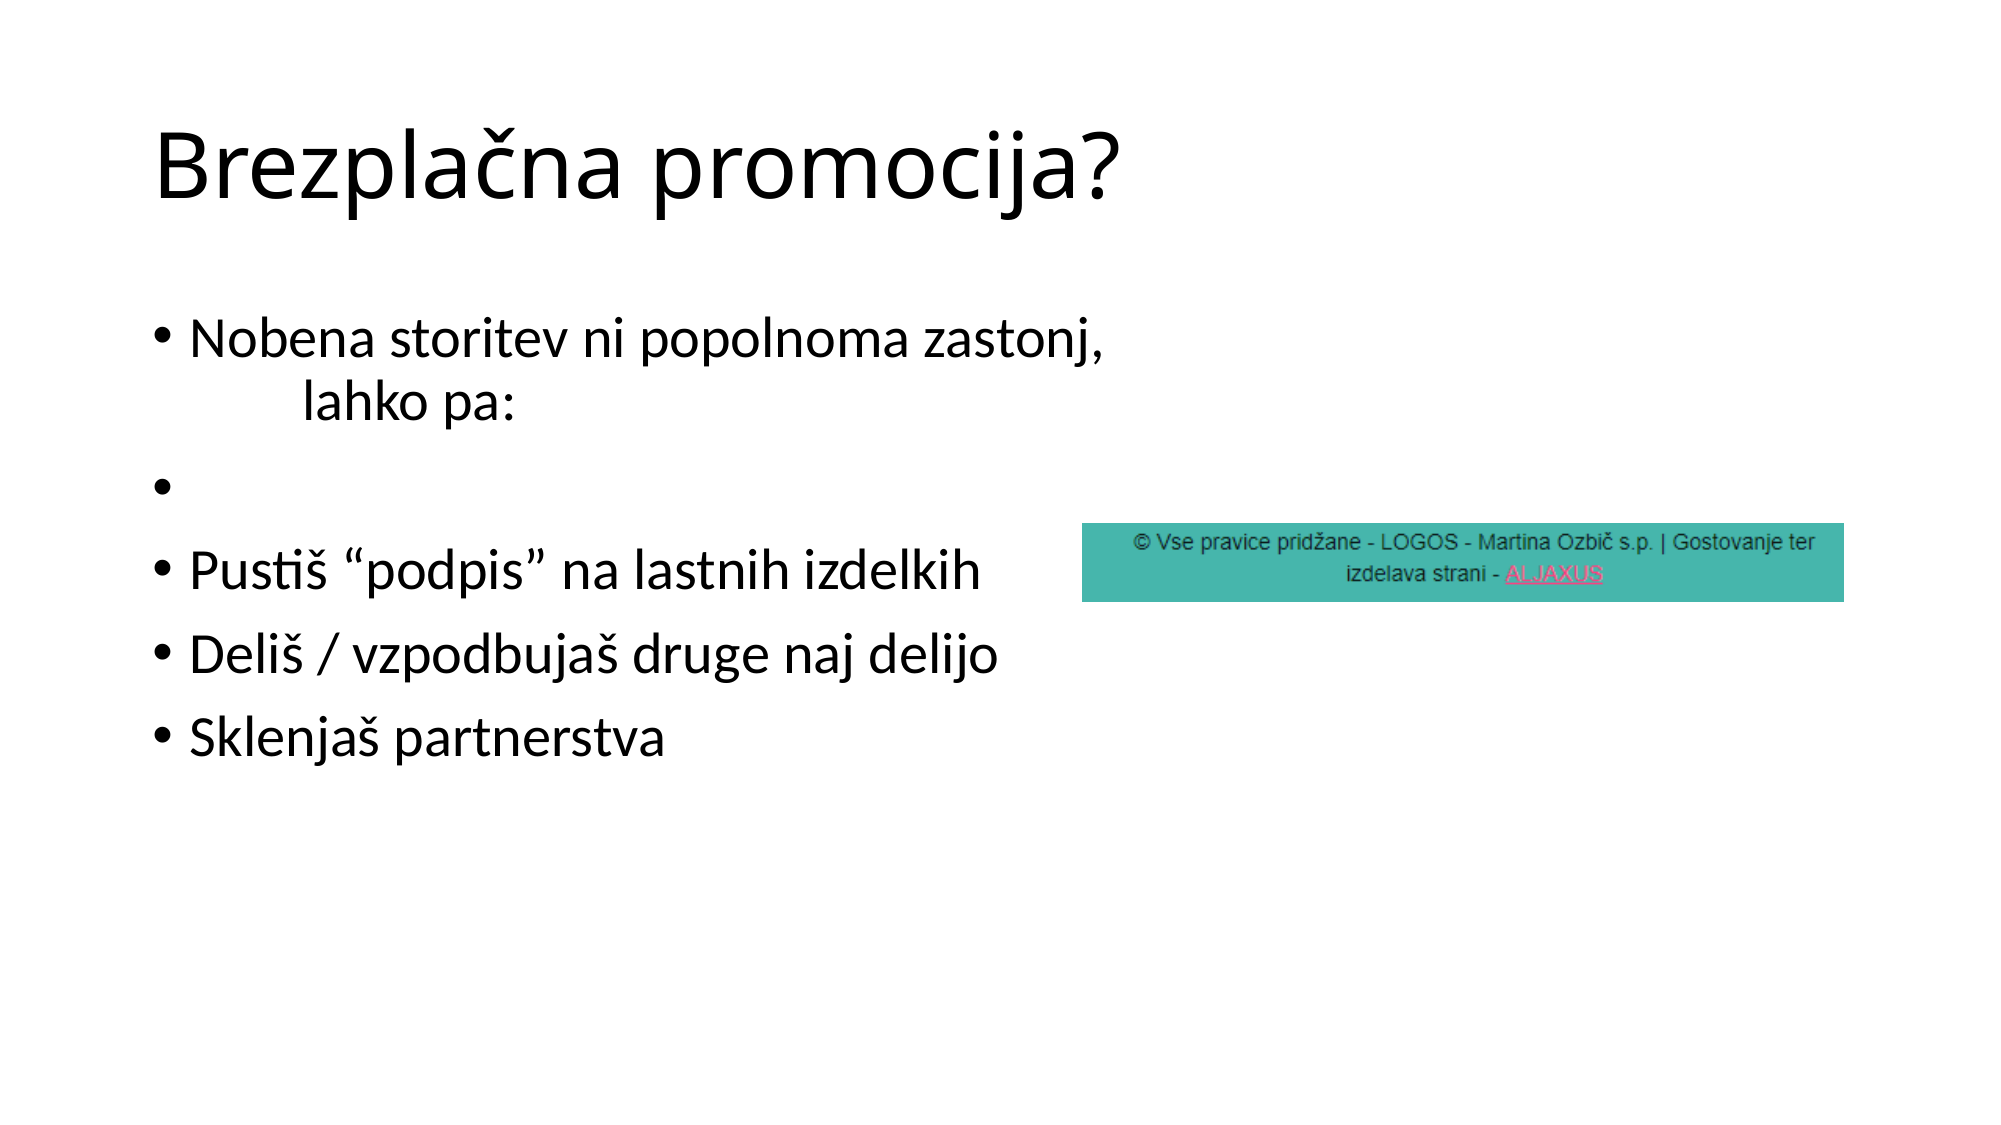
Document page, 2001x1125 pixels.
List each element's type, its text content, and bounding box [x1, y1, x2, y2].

title Brezplačna promocija? [137, 59, 1863, 278]
picture [1082, 523, 1844, 602]
list Nobena storitev ni popolnoma zastonj, lahko pa: Pustiš “podpis” na lastnih izdelkih Deliš / vzpodbujaš druge naj delijo Sklenjaš partnerstva [137, 299, 1863, 1014]
